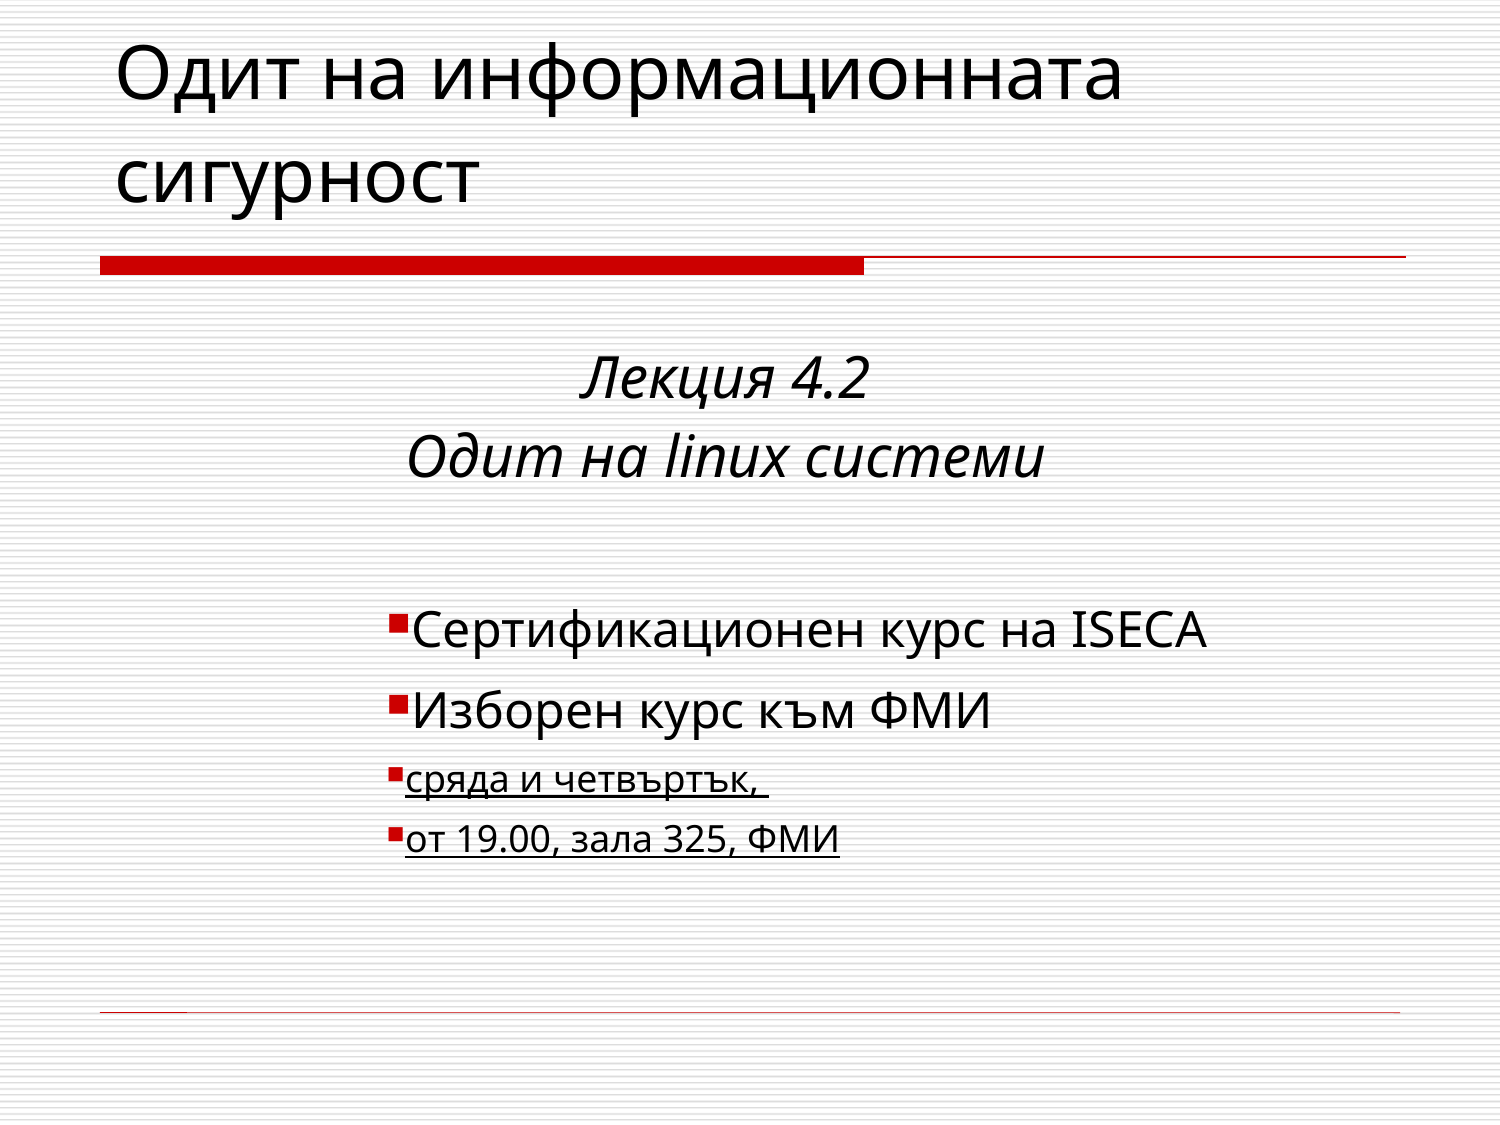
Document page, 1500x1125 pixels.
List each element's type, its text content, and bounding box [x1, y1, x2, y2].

picture [0, 0, 1500, 1125]
text_box Лекция 4.2 Одит на linux системи [88, 255, 1364, 502]
subtitle Сертификационен курс на ISECA Изборен курс към ФМИ сряда и четвъртък, от 19.00, зала 325, ФМИ [218, 586, 1369, 849]
title Одит на информационната сигурност [100, 30, 1376, 232]
